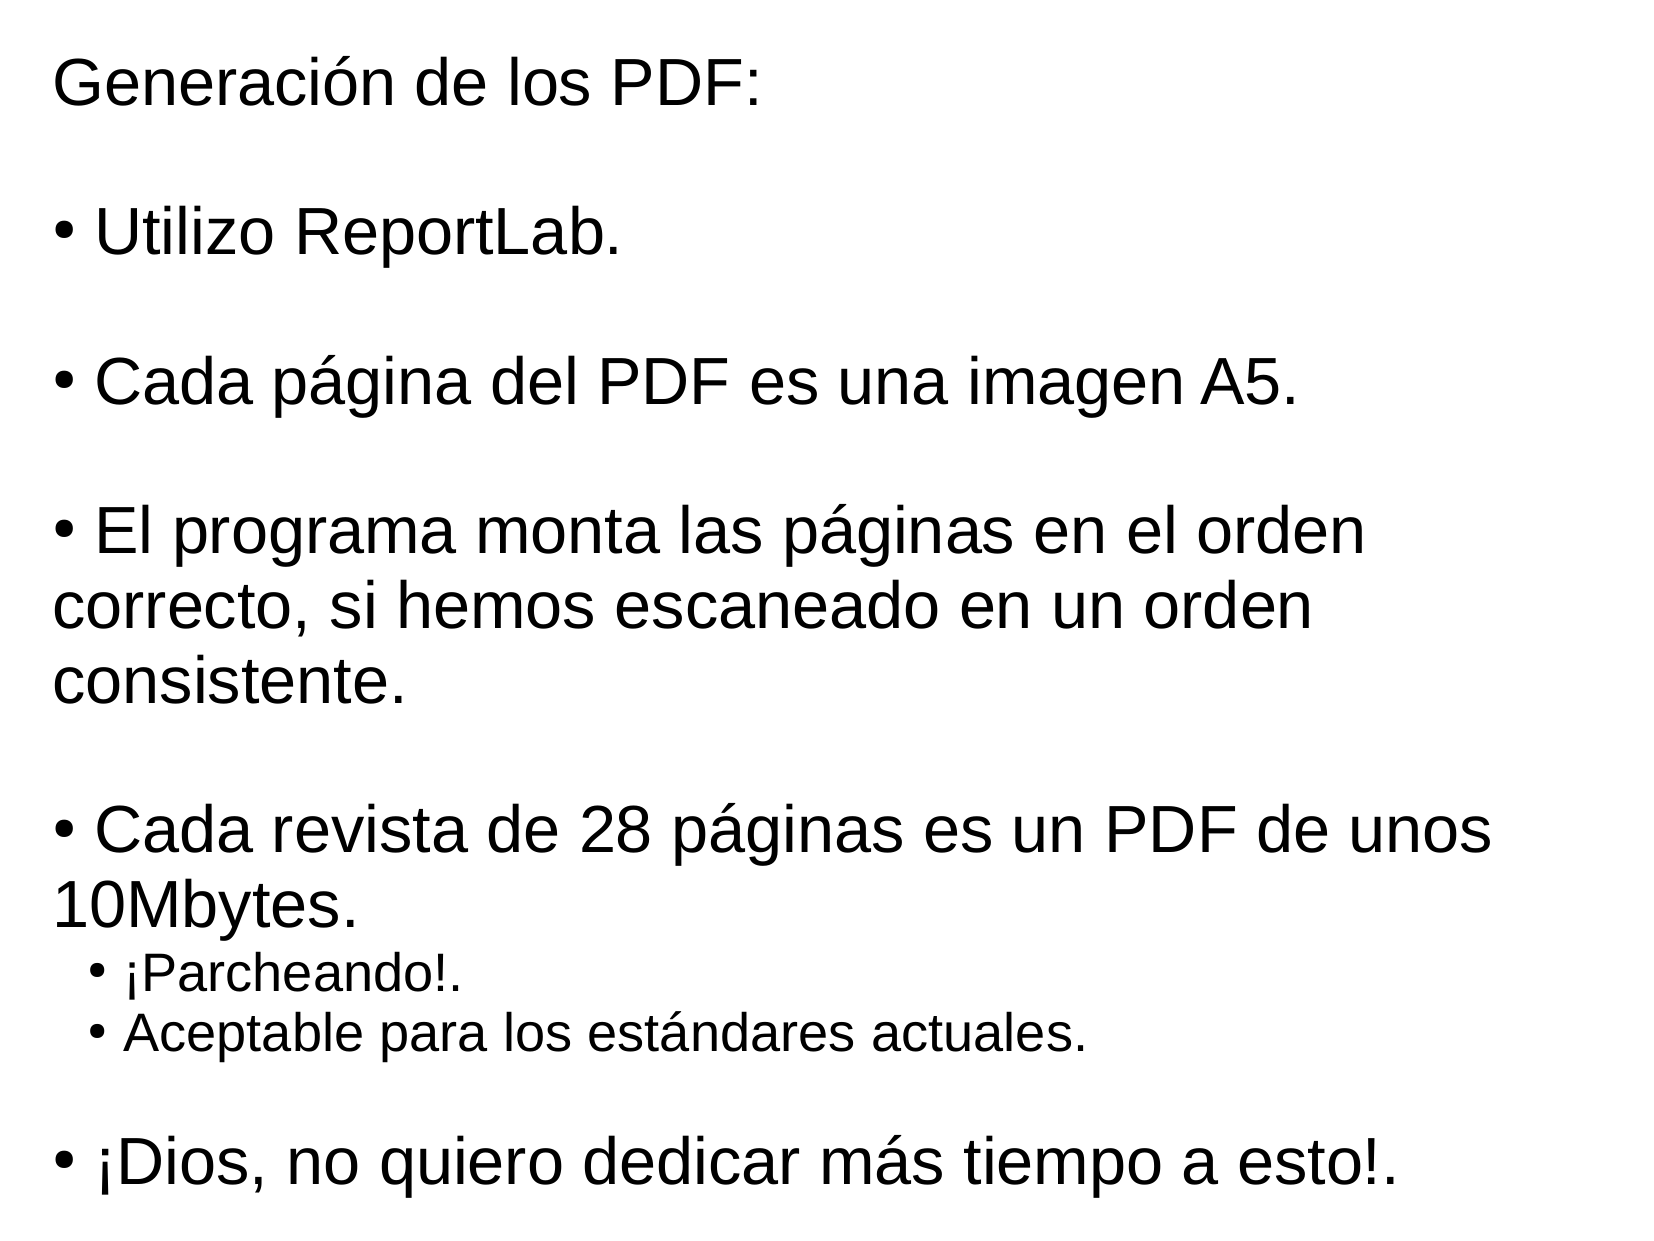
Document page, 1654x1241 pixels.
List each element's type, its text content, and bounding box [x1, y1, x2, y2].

text_box Generación de los PDF: Utilizo ReportLab. Cada página del PDF es una imagen A5. El programa monta las páginas en el orden correcto, si hemos escaneado en un orden consistente. Cada revista de 28 páginas es un PDF de unos 10Mbytes. ¡Parcheando!. Aceptable para los estándares actuales. ¡Dios, no quiero dedicar más tiempo a esto!. [37, 37, 1613, 1199]
